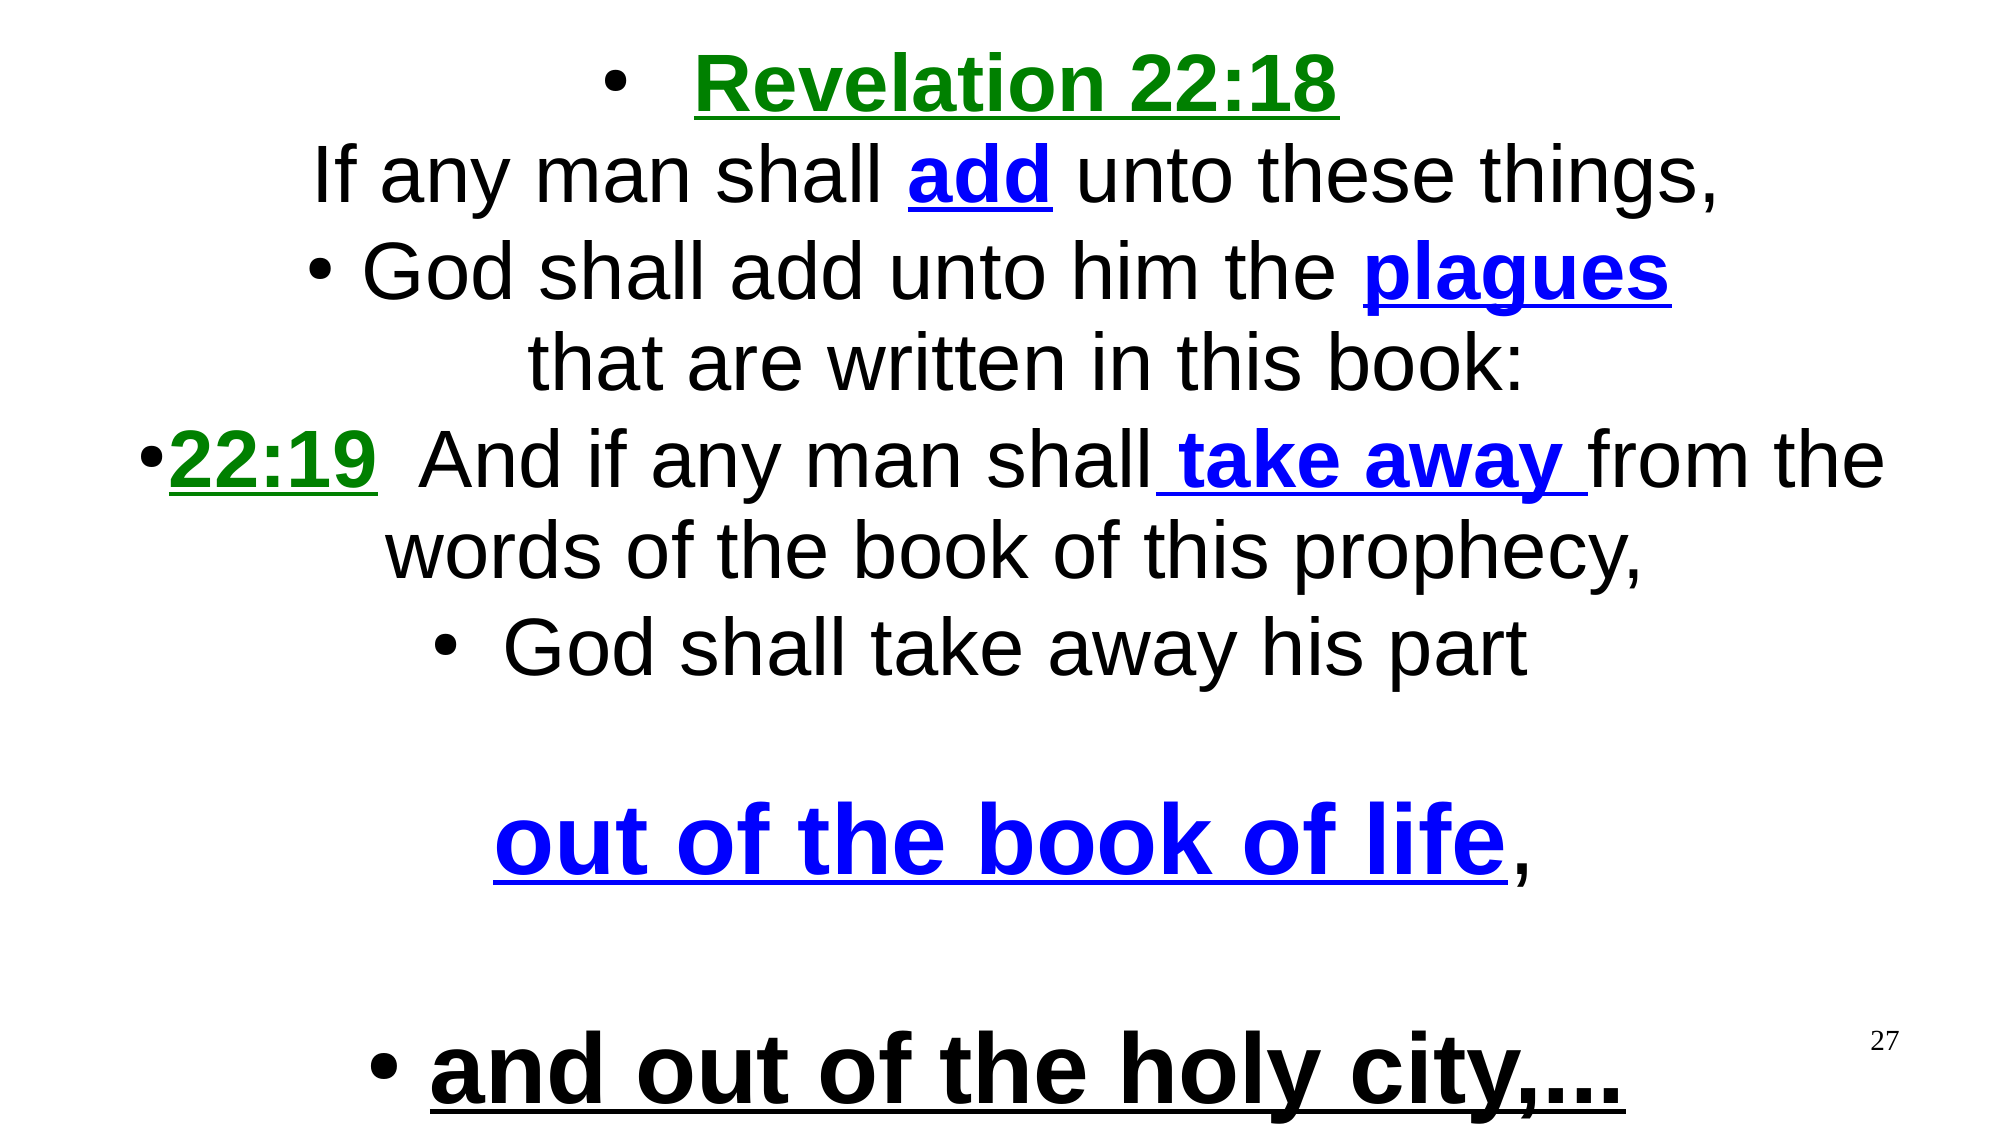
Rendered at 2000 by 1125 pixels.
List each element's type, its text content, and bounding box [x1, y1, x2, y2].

list Revelation 22:18 If any man shall add unto these things, God shall add unto him the plagues that are written in this book: 22:19 And if any man shall take away from the words of the book of this prophecy, God shall take away his part out of the book of life, and out of the holy city,... [37, 37, 1988, 1125]
